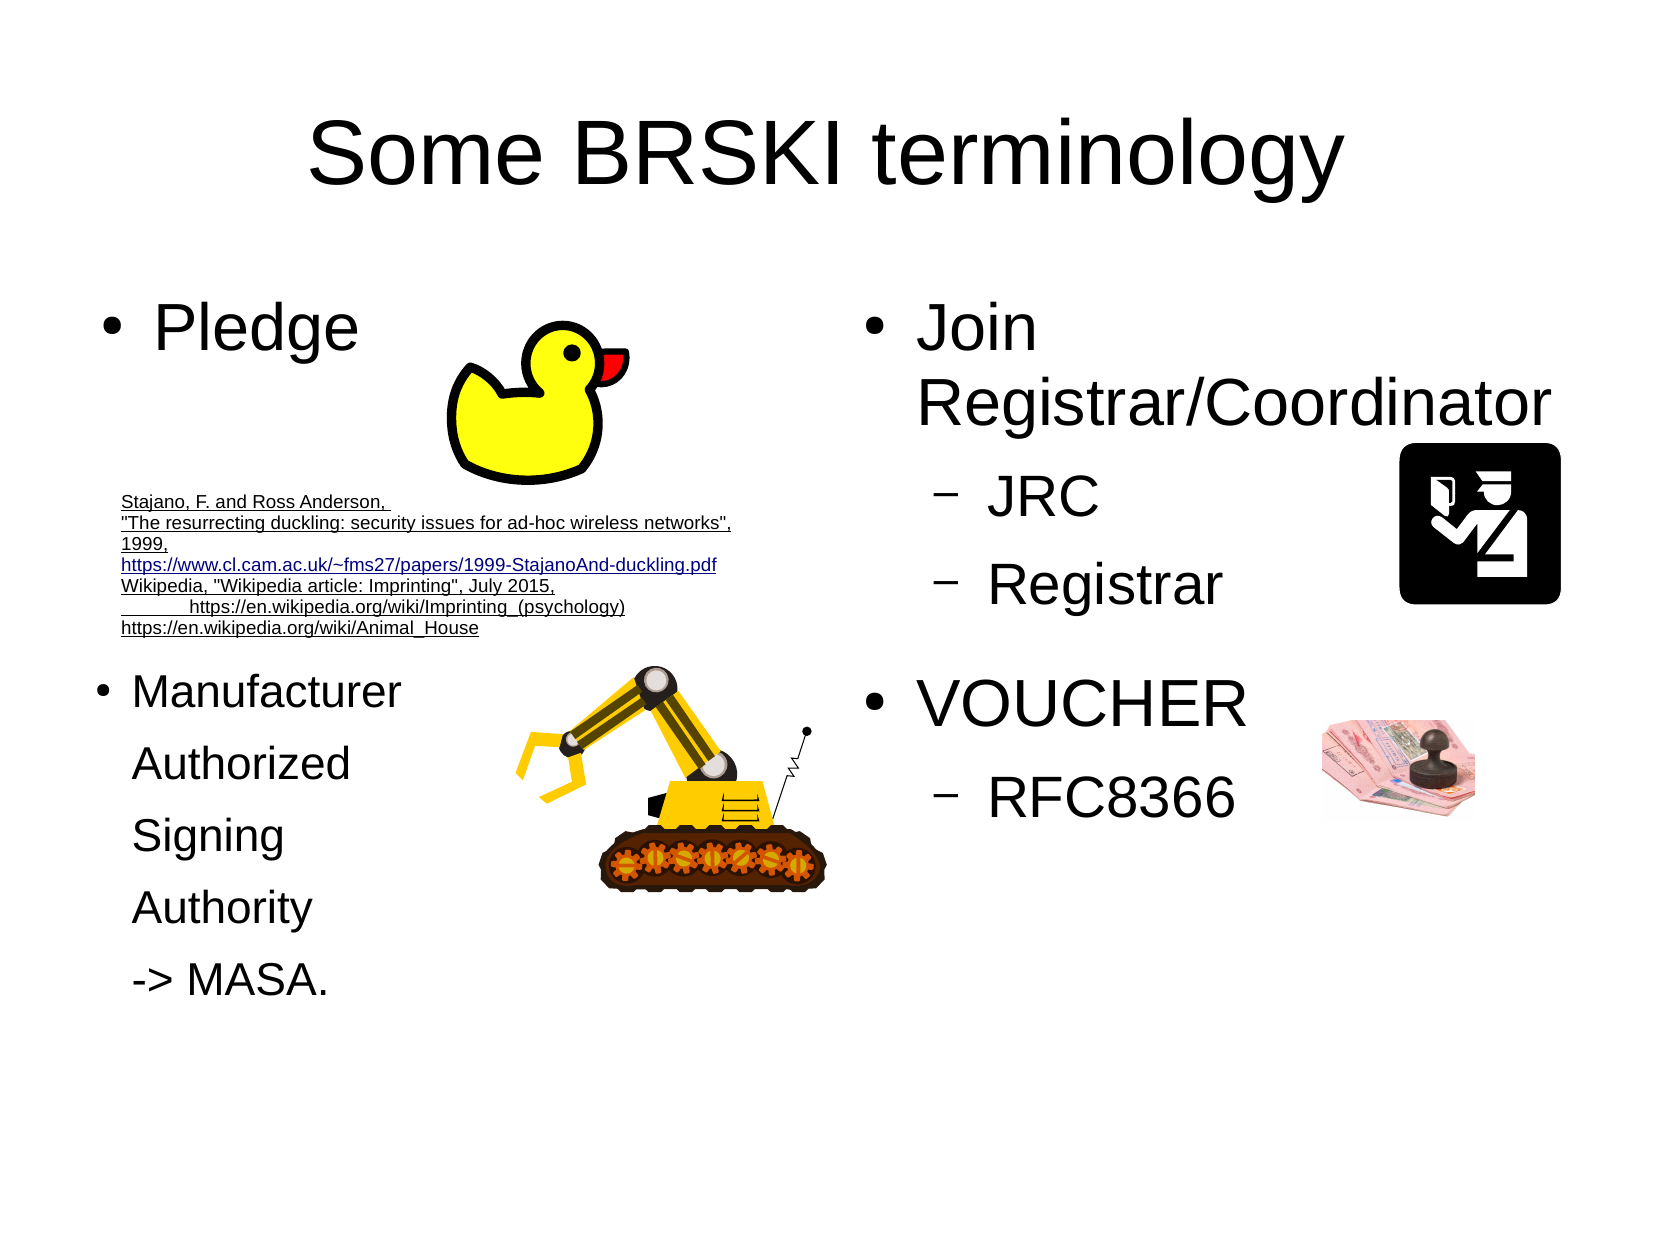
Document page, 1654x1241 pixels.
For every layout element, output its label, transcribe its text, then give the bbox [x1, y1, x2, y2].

text_box Stajano, F. and Ross Anderson, "The resurrecting duckling: security issues for ad-hoc wireless networks", 1999, https://www.cl.cam.ac.uk/~fms27/papers/1999-StajanoAnd-duckling.pdf Wikipedia, "Wikipedia article: Imprinting", July 2015, https://en.wikipedia.org/wiki/Imprinting_(psychology) https://en.wikipedia.org/wiki/Animal_House [106, 484, 798, 666]
list VOUCHER RFC8366 [845, 665, 1572, 1009]
picture [515, 665, 827, 893]
list Pledge [82, 290, 809, 634]
list Join Registrar/Coordinator JRC Registrar [845, 290, 1572, 634]
picture [437, 307, 639, 484]
picture [1393, 437, 1567, 611]
picture [1322, 720, 1475, 822]
list Manufacturer Authorized Signing Authority -> MASA. [82, 665, 809, 1009]
title Some BRSKI terminology [82, 49, 1571, 257]
